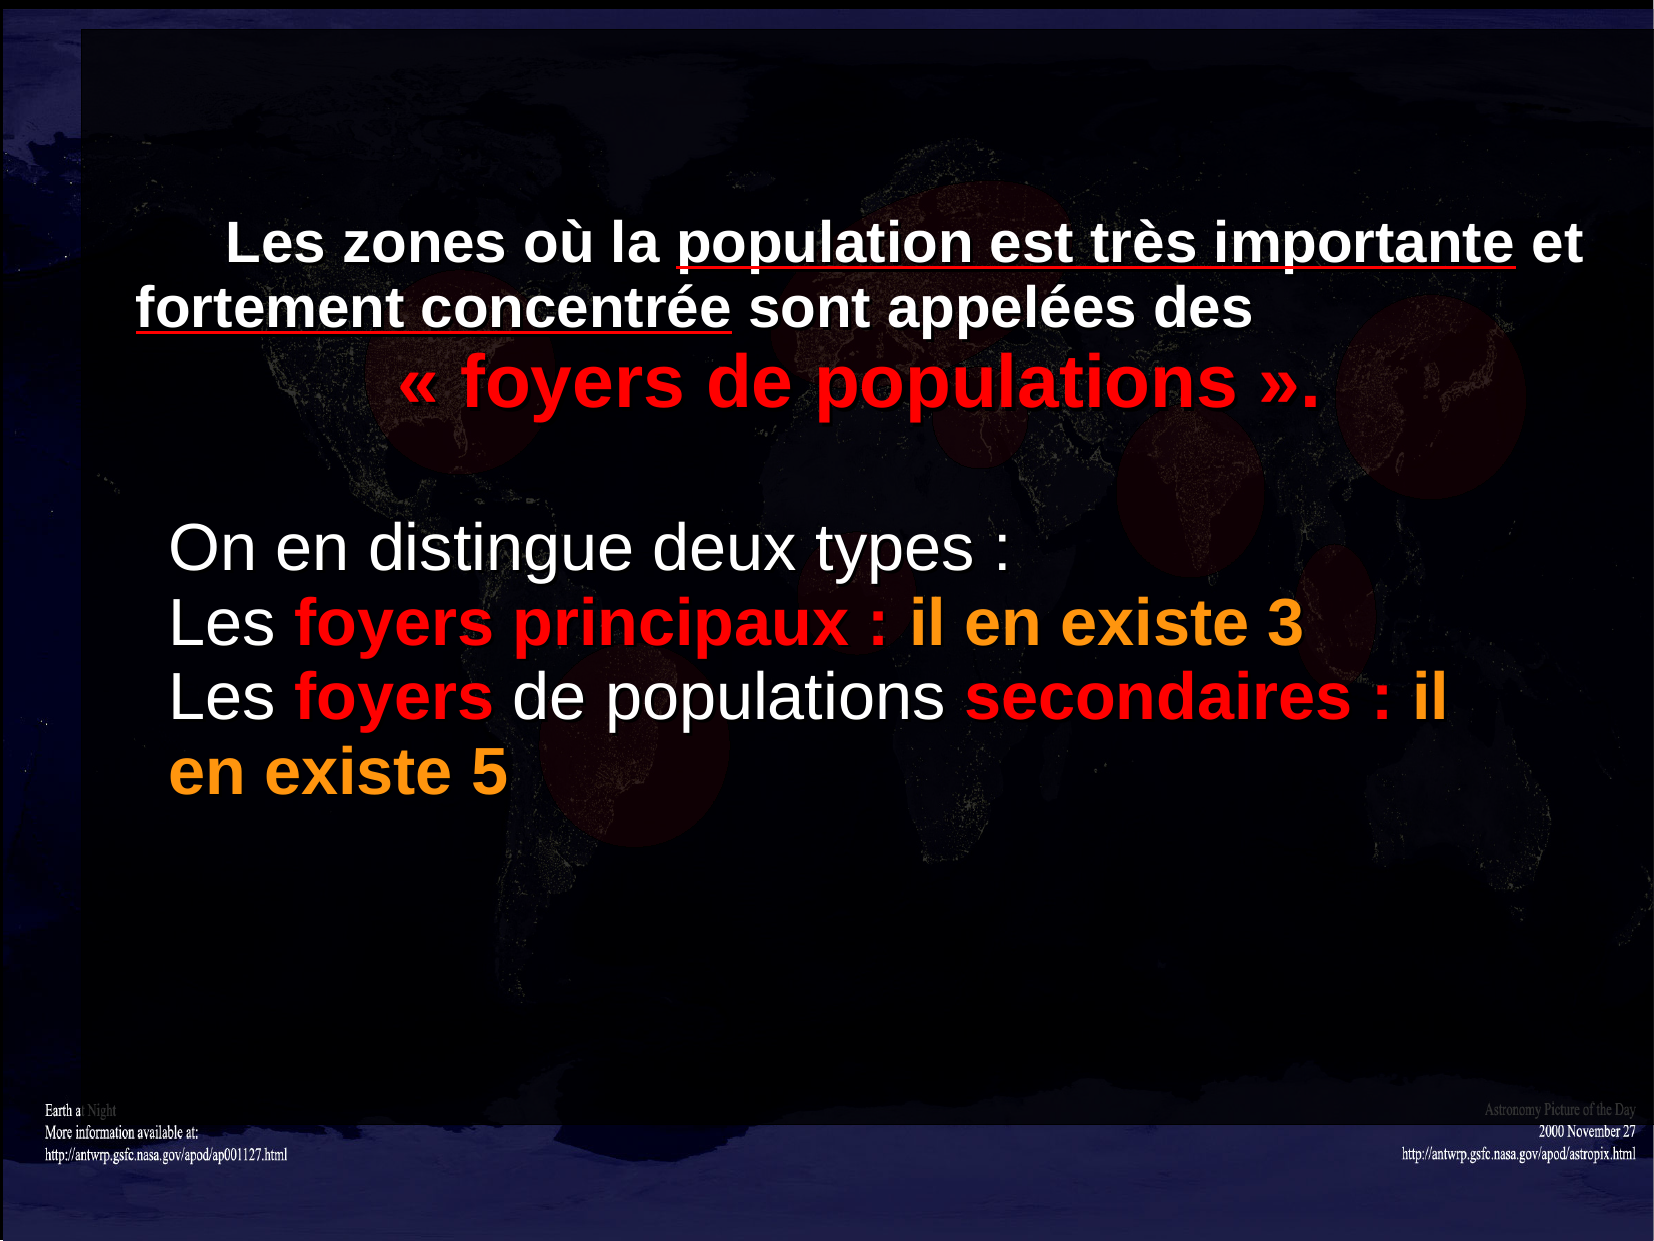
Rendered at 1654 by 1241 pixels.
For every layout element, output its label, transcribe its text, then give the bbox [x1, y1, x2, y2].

picture [3, 9, 1654, 1241]
text_box On en distingue deux types : Les foyers principaux : il en existe 3 Les foyers de populations secondaires : il en existe 5 [153, 502, 1536, 816]
text_box Les zones où la population est très importante et fortement concentrée sont appelées des « foyers de populations ». [81, 29, 1654, 1125]
